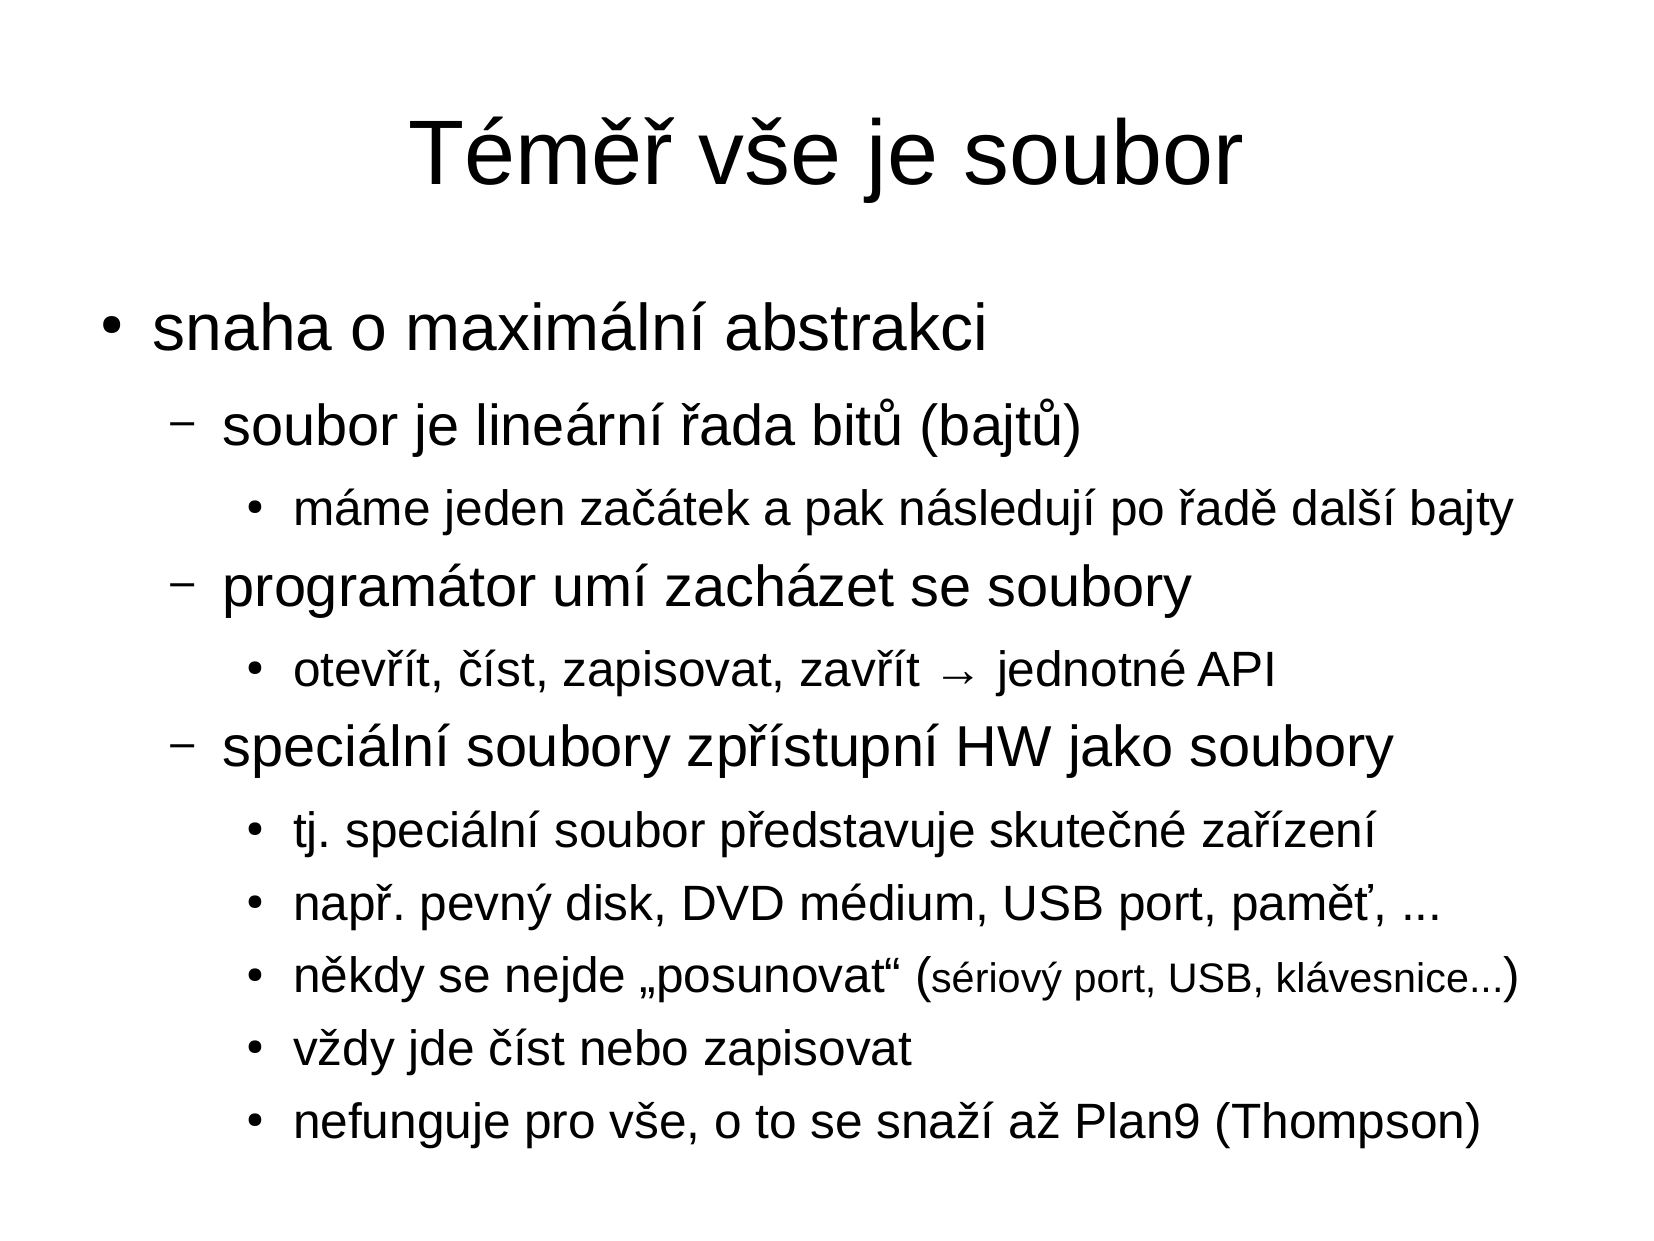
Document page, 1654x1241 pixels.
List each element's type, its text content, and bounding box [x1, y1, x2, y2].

list snaha o maximální abstrakci soubor je lineární řada bitů (bajtů) máme jeden začátek a pak následují po řadě další bajty programátor umí zacházet se soubory otevřít, číst, zapisovat, zavřít → jednotné API speciální soubory zpřístupní HW jako soubory tj. speciální soubor představuje skutečné zařízení např. pevný disk, DVD médium, USB port, paměť, ... někdy se nejde „posunovat“ (sériový port, USB, klávesnice...) vždy jde číst nebo zapisovat nefunguje pro vše, o to se snaží až Plan9 (Thompson) [82, 290, 1571, 1157]
title Téměř vše je soubor [82, 56, 1571, 250]
